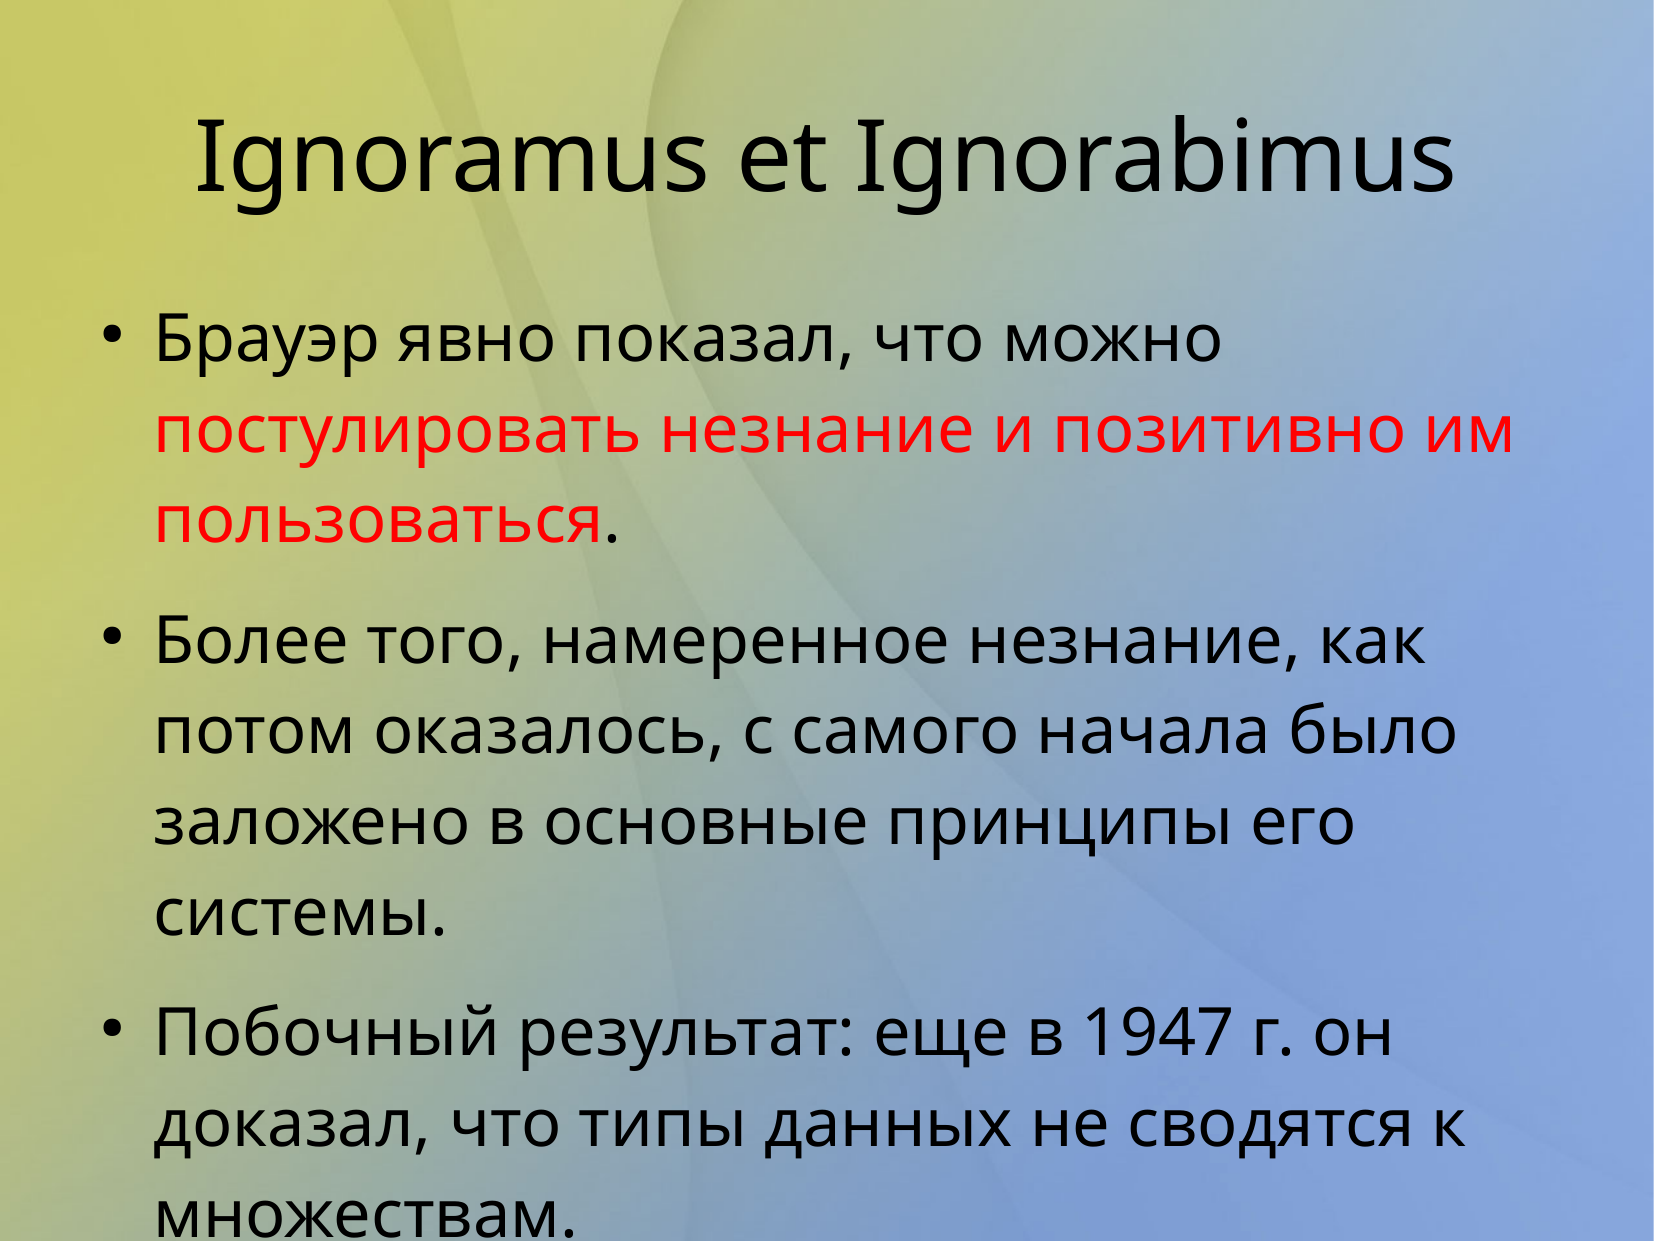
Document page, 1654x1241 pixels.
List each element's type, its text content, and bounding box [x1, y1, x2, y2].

picture [0, 0, 1654, 1241]
title Ignoramus et Ignorabimus [82, 56, 1571, 250]
list Брауэр явно показал, что можно постулировать незнание и позитивно им пользоваться. Более того, намеренное незнание, как потом оказалось, с самого начала было заложено в основные принципы его системы. Побочный результат: еще в 1947 г. он доказал, что типы данных не сводятся к множествам. [82, 290, 1571, 1160]
